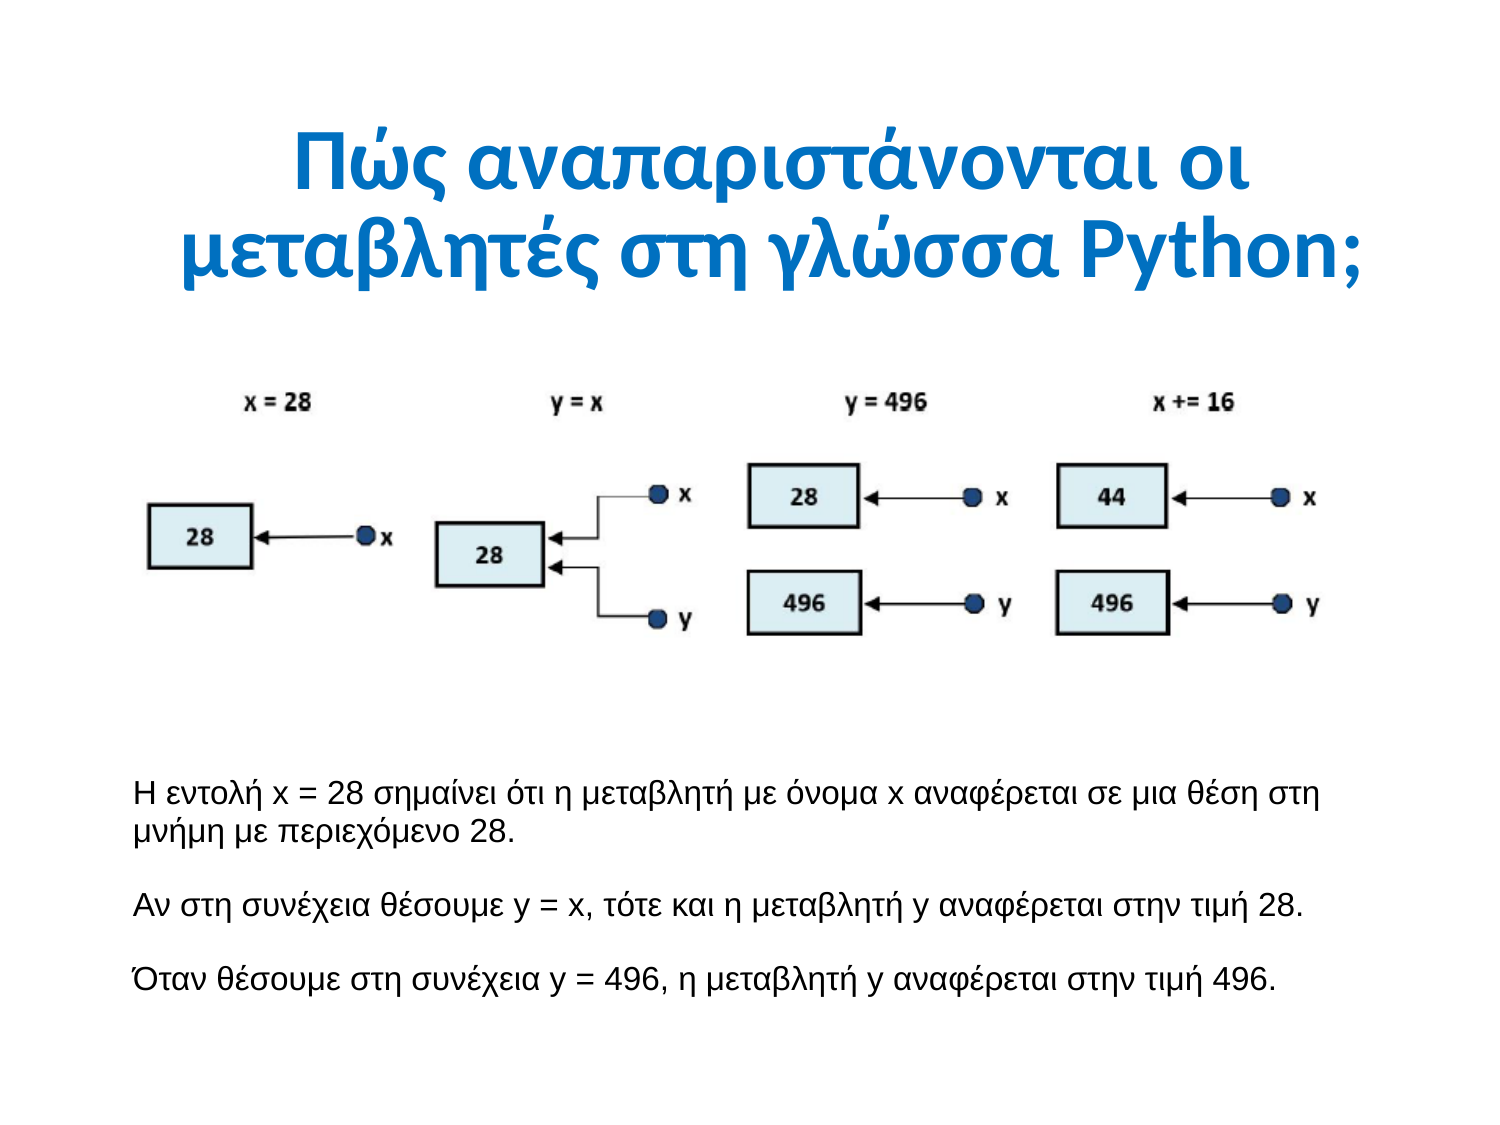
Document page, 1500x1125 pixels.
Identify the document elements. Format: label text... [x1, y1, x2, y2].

picture [103, 369, 1388, 658]
title Πώς αναπαριστάνονται οι μεταβλητές στη γλώσσα Python; [96, 118, 1447, 306]
text_box H εντολή x = 28 σημαίνει ότι η μεταβλητή με όνομα x αναφέρεται σε μια θέση στη μνήμη με περιεχόμενο 28. Αν στη συνέχεια θέσουμε y = x, τότε και η μεταβλητή y αναφέρεται στην τιμή 28. Όταν θέσουμε στη συνέχεια y = 496, η μεταβλητή y αναφέρεται στην τιμή 496. [118, 767, 1388, 1005]
